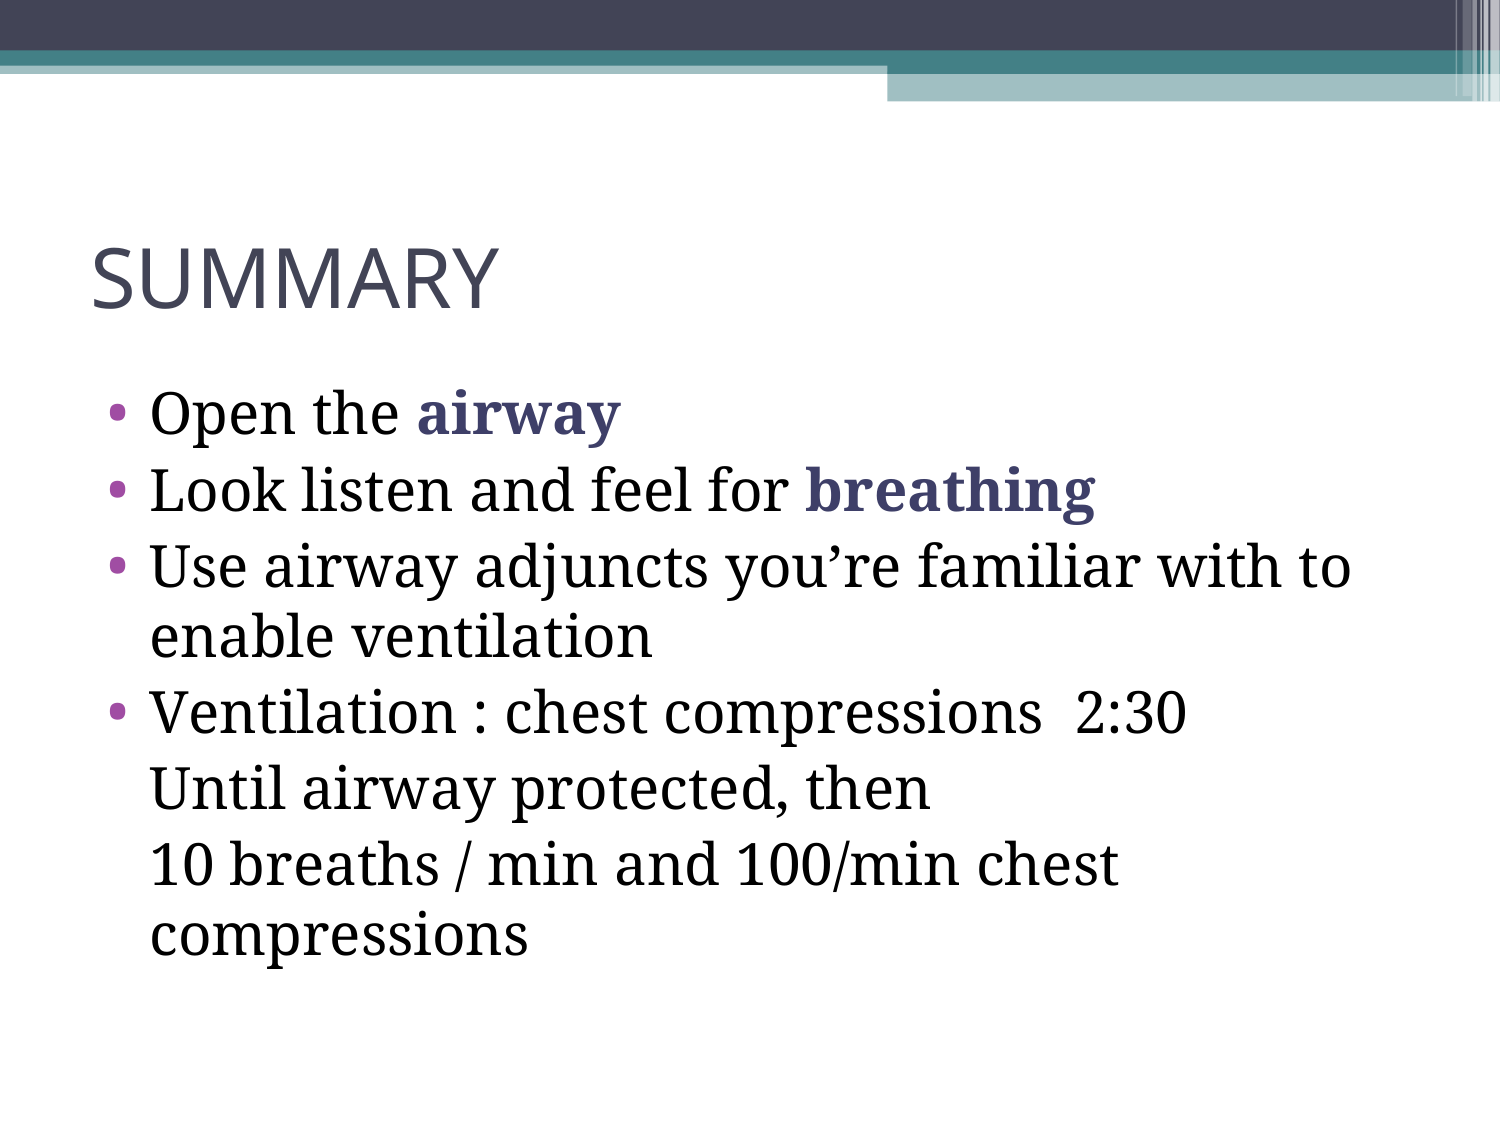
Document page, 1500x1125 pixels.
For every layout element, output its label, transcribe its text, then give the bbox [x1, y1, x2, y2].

text_box SUMMARY [75, 187, 1426, 363]
text_box Open the airway Look listen and feel for breathing Use airway adjuncts you’re familiar with to enable ventilation Ventilation : chest compressions 2:30 Until airway protected, then 10 breaths / min and 100/min chest compressions [75, 368, 1426, 976]
